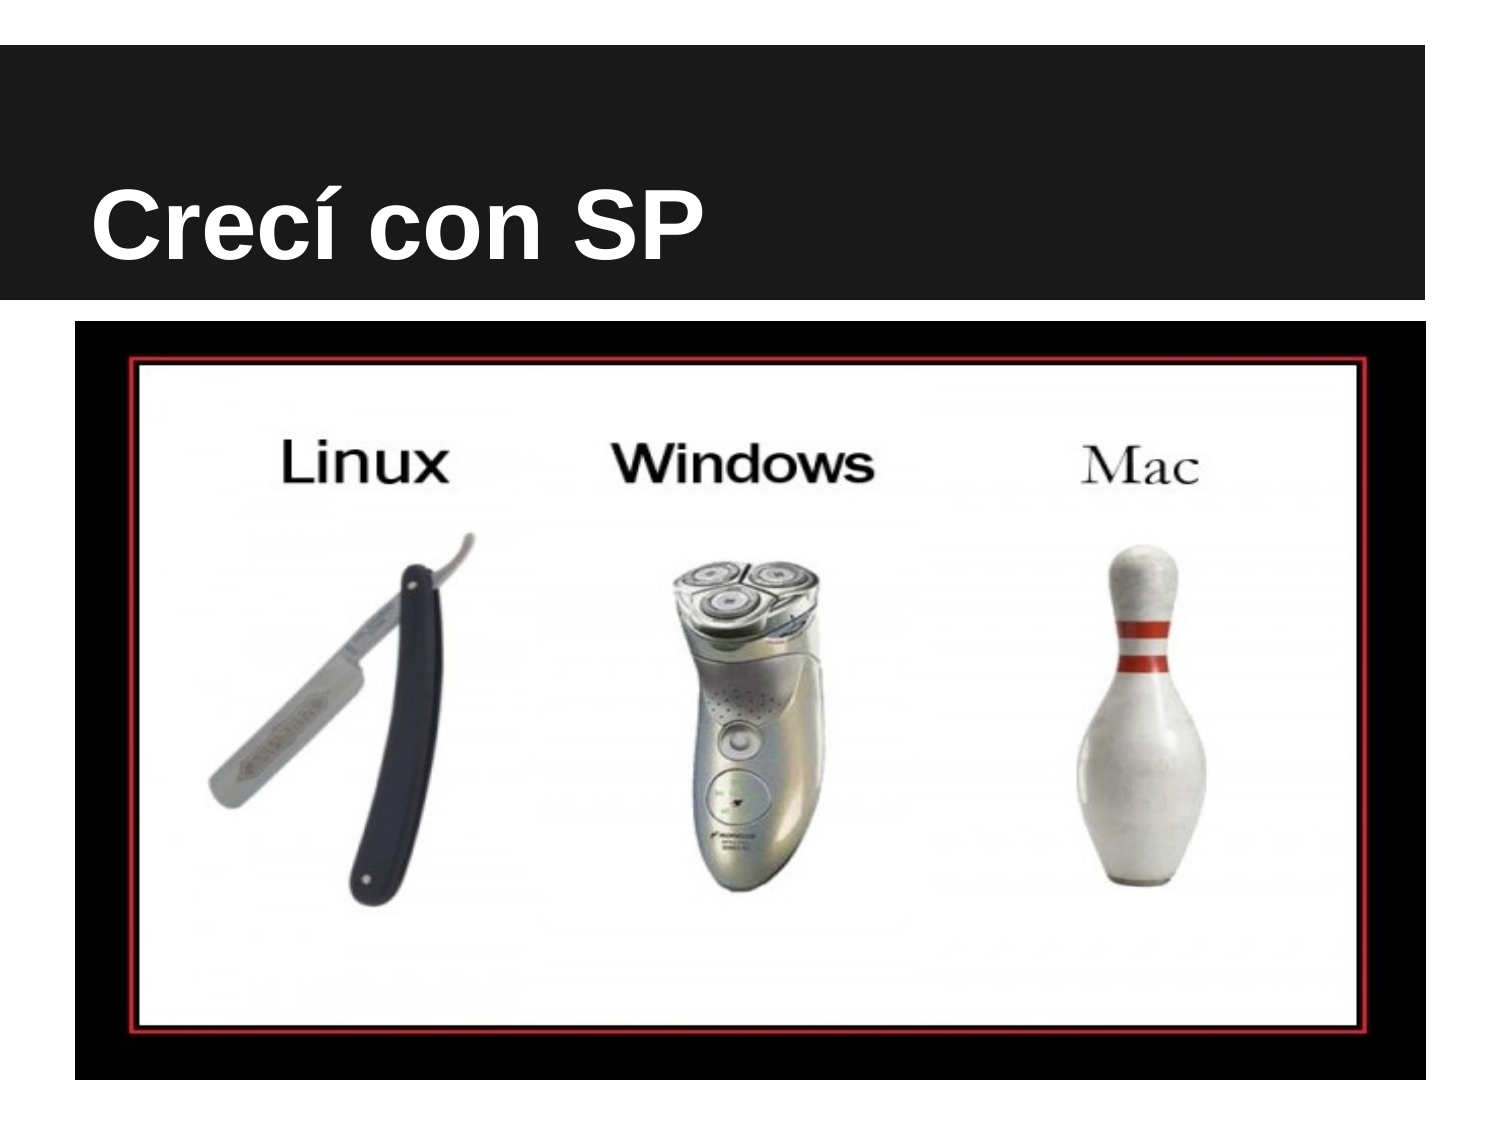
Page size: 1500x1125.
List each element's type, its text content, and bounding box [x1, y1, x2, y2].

picture [75, 321, 1426, 1080]
title Crecí con SP [75, 45, 1426, 295]
